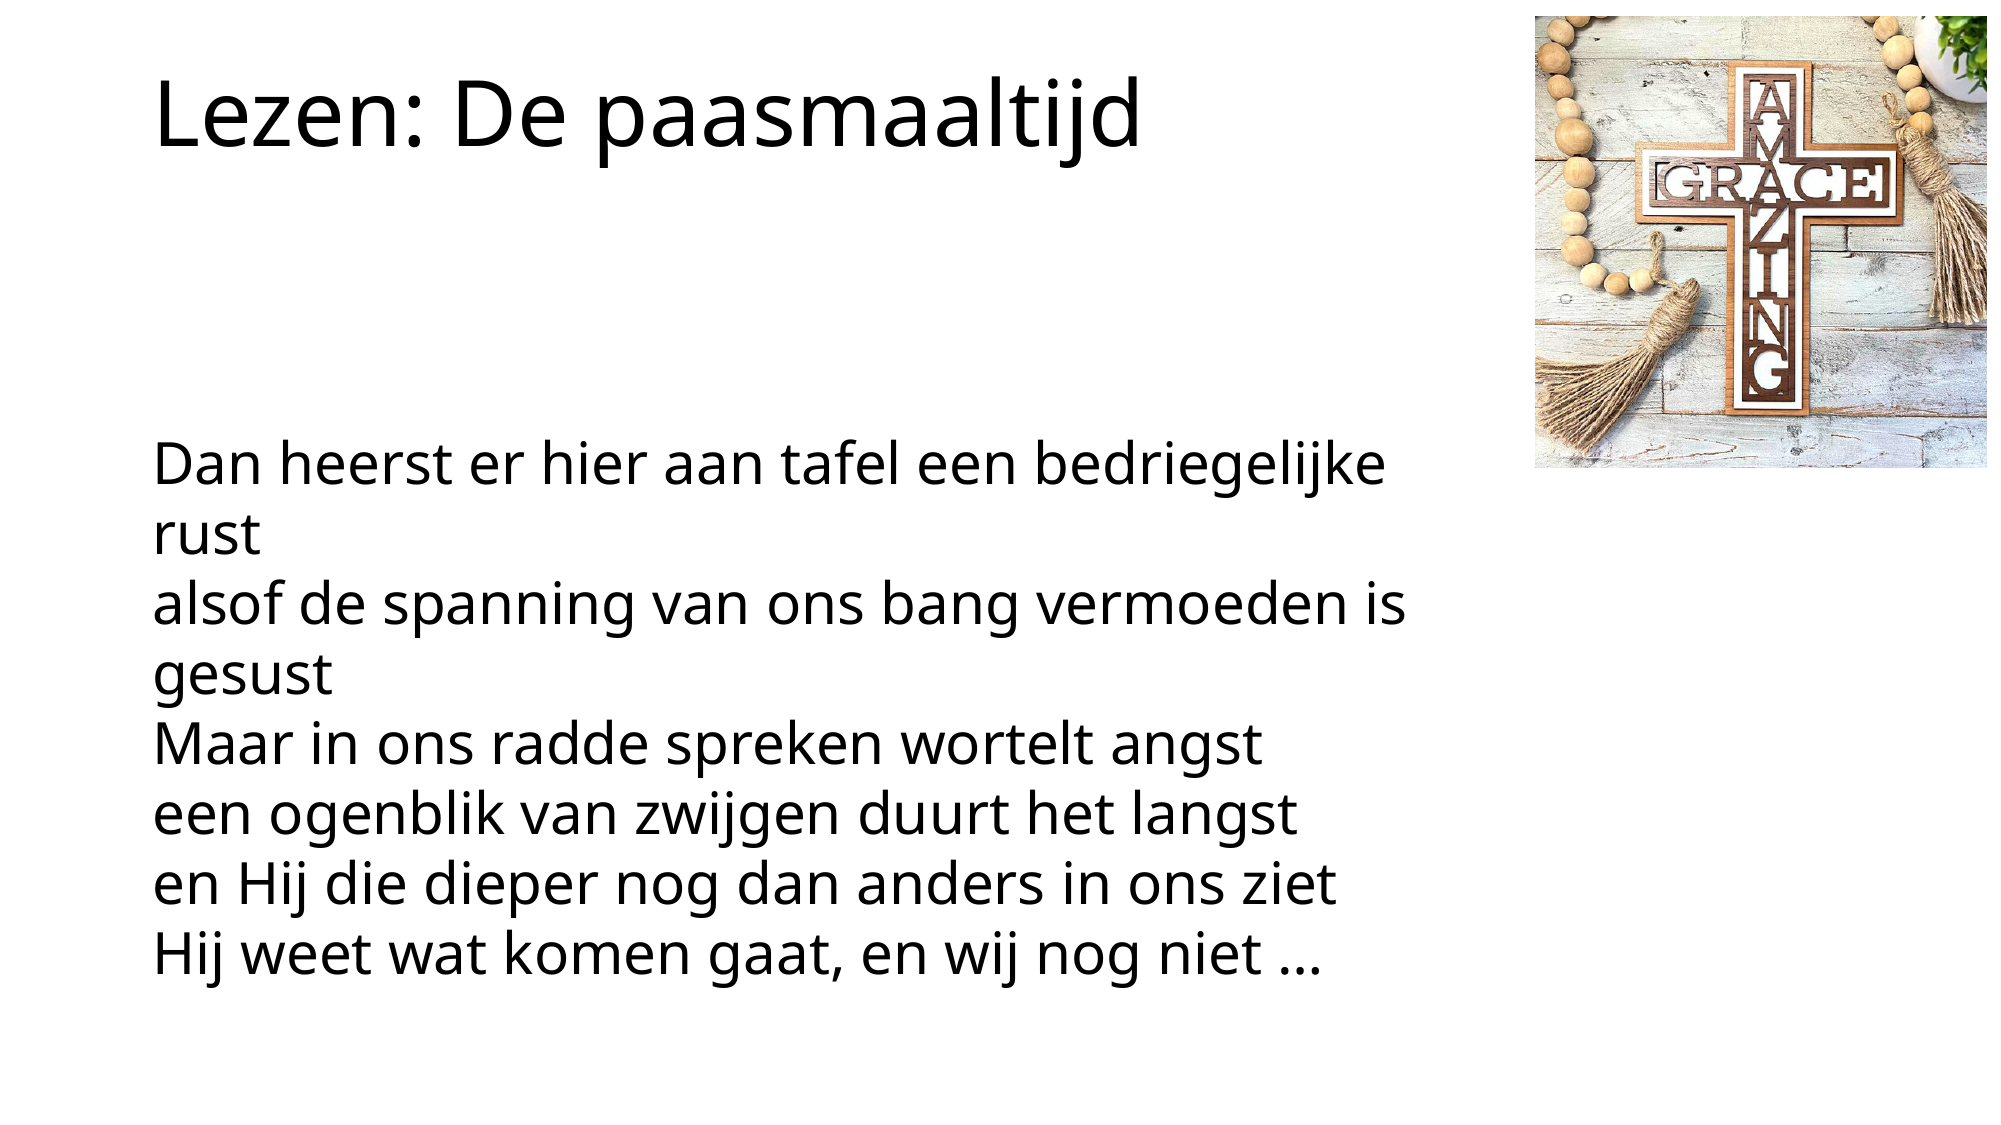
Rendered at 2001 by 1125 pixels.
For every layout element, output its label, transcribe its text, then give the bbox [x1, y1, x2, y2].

picture [1535, 16, 1987, 468]
text_box Dan heerst er hier aan tafel een bedriegelijke rust alsof de spanning van ons bang vermoeden is gesust Maar in ons radde spreken wortelt angst een ogenblik van zwijgen duurt het langst en Hij die dieper nog dan anders in ons ziet Hij weet wat komen gaat, en wij nog niet … [137, 418, 1501, 994]
title Lezen: De paasmaaltijd [137, 59, 1535, 278]
